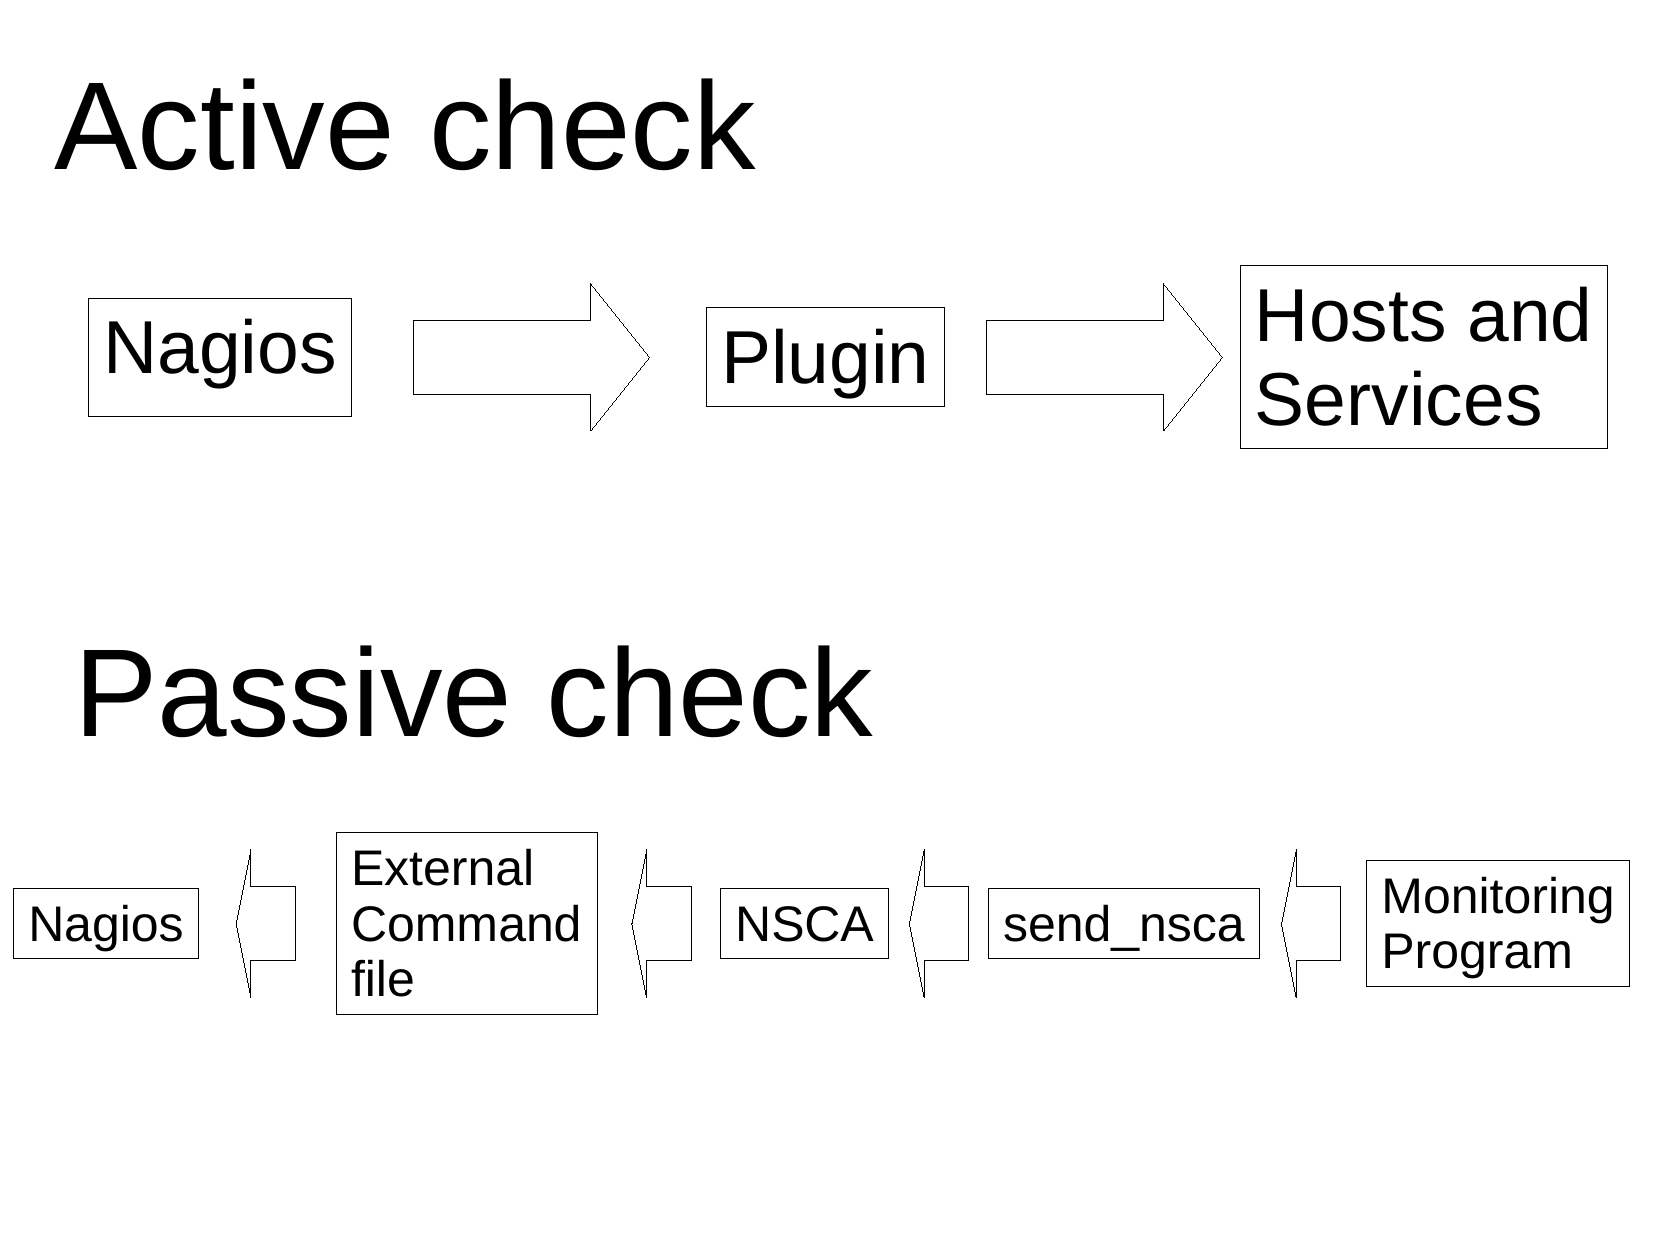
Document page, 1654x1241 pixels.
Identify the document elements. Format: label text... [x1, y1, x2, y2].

text_box Active check [37, 46, 775, 207]
text_box Hosts and Services [1240, 265, 1608, 449]
text_box send_nsca [988, 888, 1260, 959]
text_box Passive check [56, 613, 892, 774]
text_box Plugin [706, 307, 945, 407]
text_box Nagios [13, 888, 199, 959]
text_box NSCA [720, 888, 889, 959]
text_box External Command file [336, 832, 598, 1015]
text_box Nagios [88, 298, 352, 417]
text_box Monitoring Program [1366, 860, 1630, 987]
